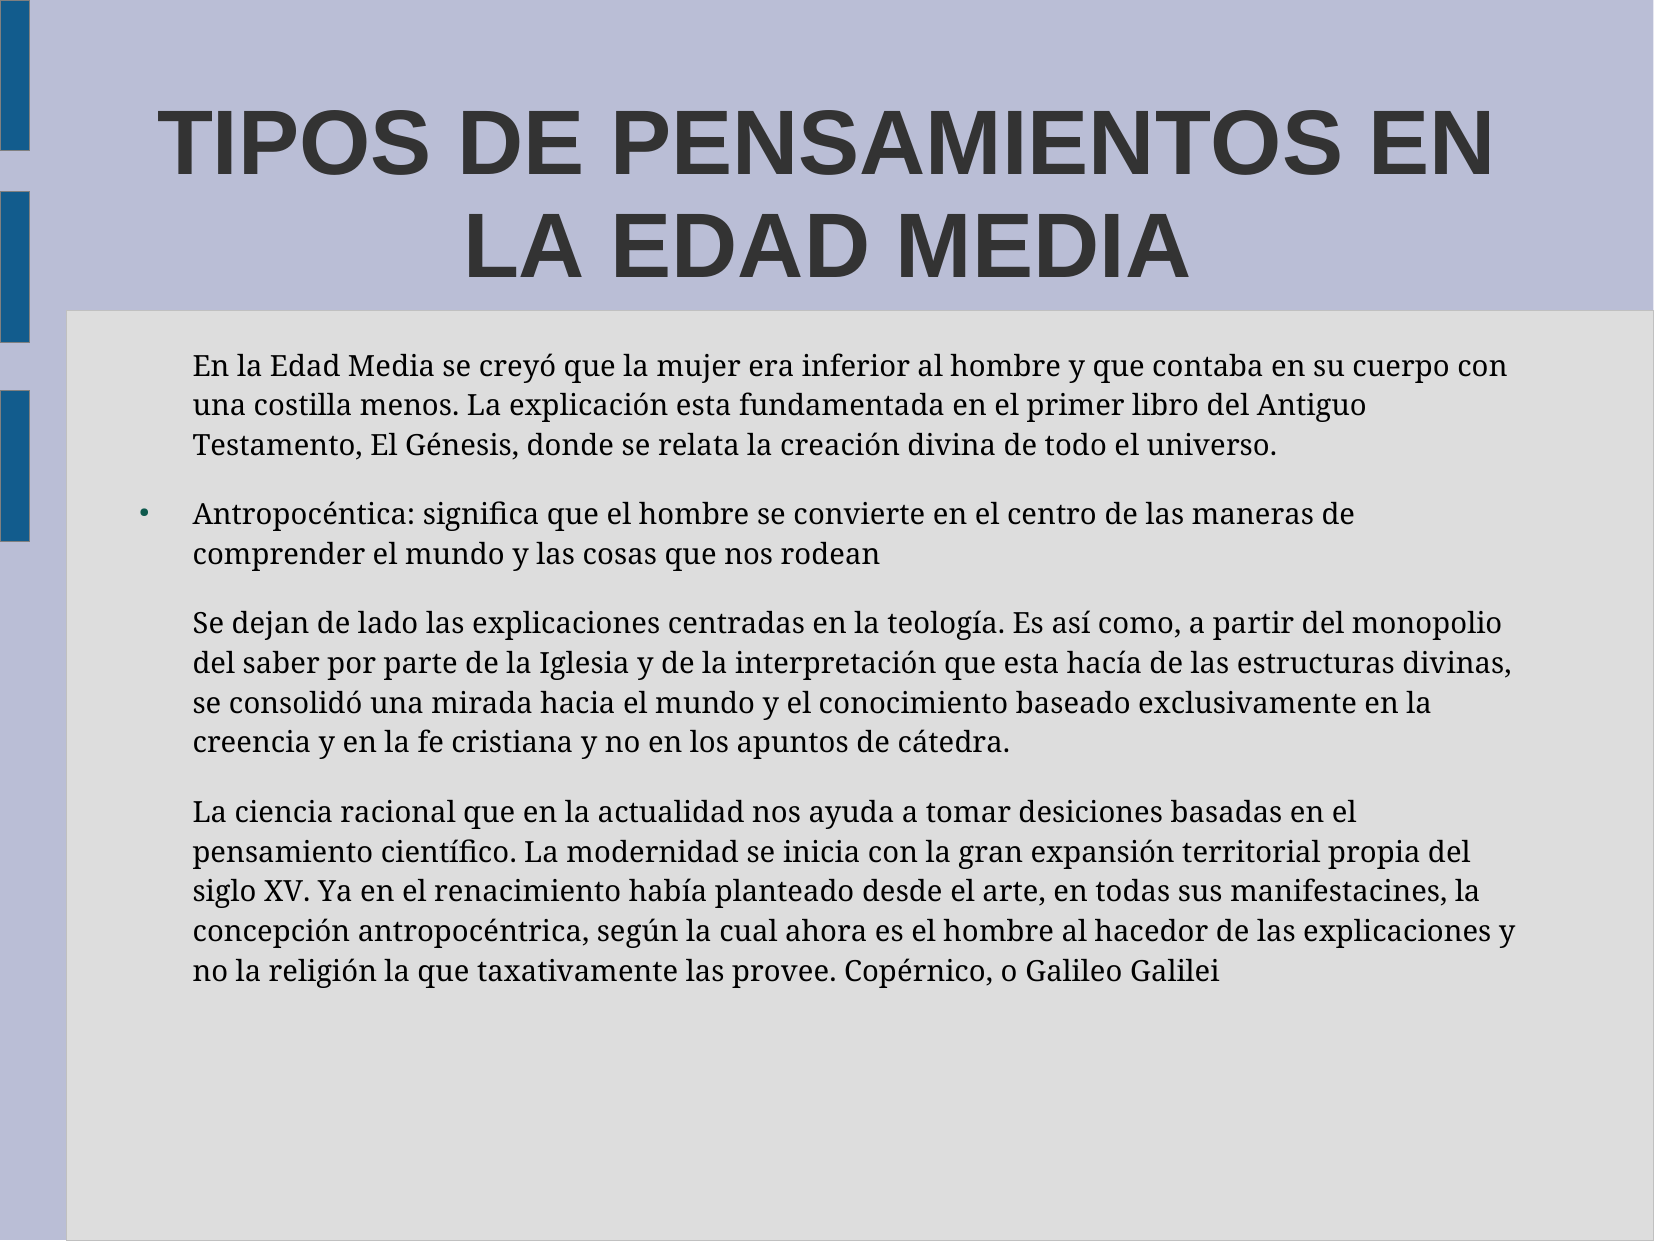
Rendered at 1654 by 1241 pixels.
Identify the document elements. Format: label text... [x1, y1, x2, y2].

list En la Edad Media se creyó que la mujer era inferior al hombre y que contaba en su cuerpo con una costilla menos. La explicación esta fundamentada en el primer libro del Antiguo Testamento, El Génesis, donde se relata la creación divina de todo el universo. Antropocéntica: significa que el hombre se convierte en el centro de las maneras de comprender el mundo y las cosas que nos rodean Se dejan de lado las explicaciones centradas en la teología. Es así como, a partir del monopolio del saber por parte de la Iglesia y de la interpretación que esta hacía de las estructuras divinas, se consolidó una mirada hacia el mundo y el conocimiento baseado exclusivamente en la creencia y en la fe cristiana y no en los apuntos de cátedra. La ciencia racional que en la actualidad nos ayuda a tomar desiciones basadas en el pensamiento científico. La modernidad se inicia con la gran expansión territorial propia del siglo XV. Ya en el renacimiento había planteado desde el arte, en todas sus manifestacines, la concepción antropocéntrica, según la cual ahora es el hombre al hacedor de las explicaciones y no la religión la que taxativamente las provee. Copérnico, o Galileo Galilei [121, 344, 1534, 1127]
title TIPOS DE PENSAMIENTOS EN LA EDAD MEDIA [121, 91, 1534, 299]
